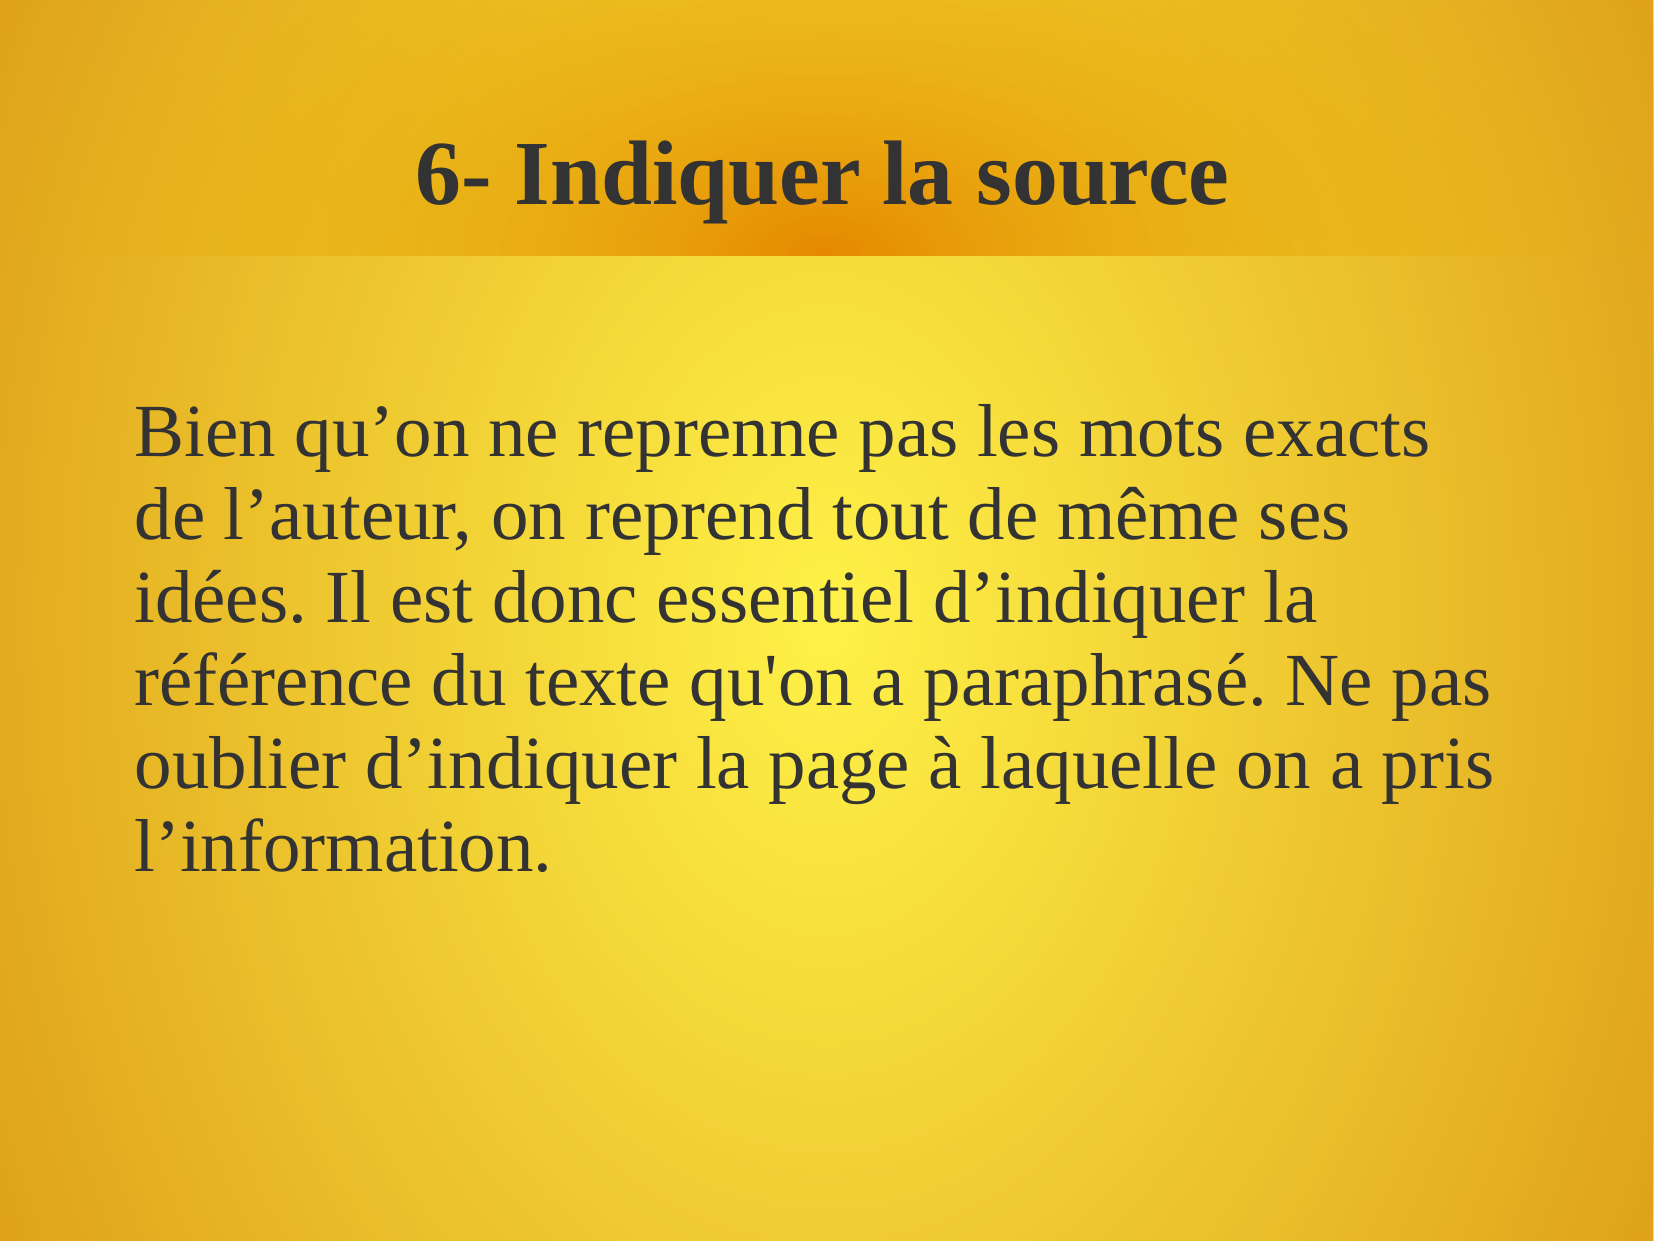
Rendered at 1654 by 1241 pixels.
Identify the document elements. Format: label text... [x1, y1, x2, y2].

title 6- Indiquer la source [78, 70, 1567, 278]
list Bien qu’on ne reprenne pas les mots exacts de l’auteur, on reprend tout de même ses idées. Il est donc essentiel d’indiquer la référence du texte qu'on a paraphrasé. Ne pas oublier d’indiquer la page à laquelle on a pris l’information. [134, 306, 1519, 1027]
